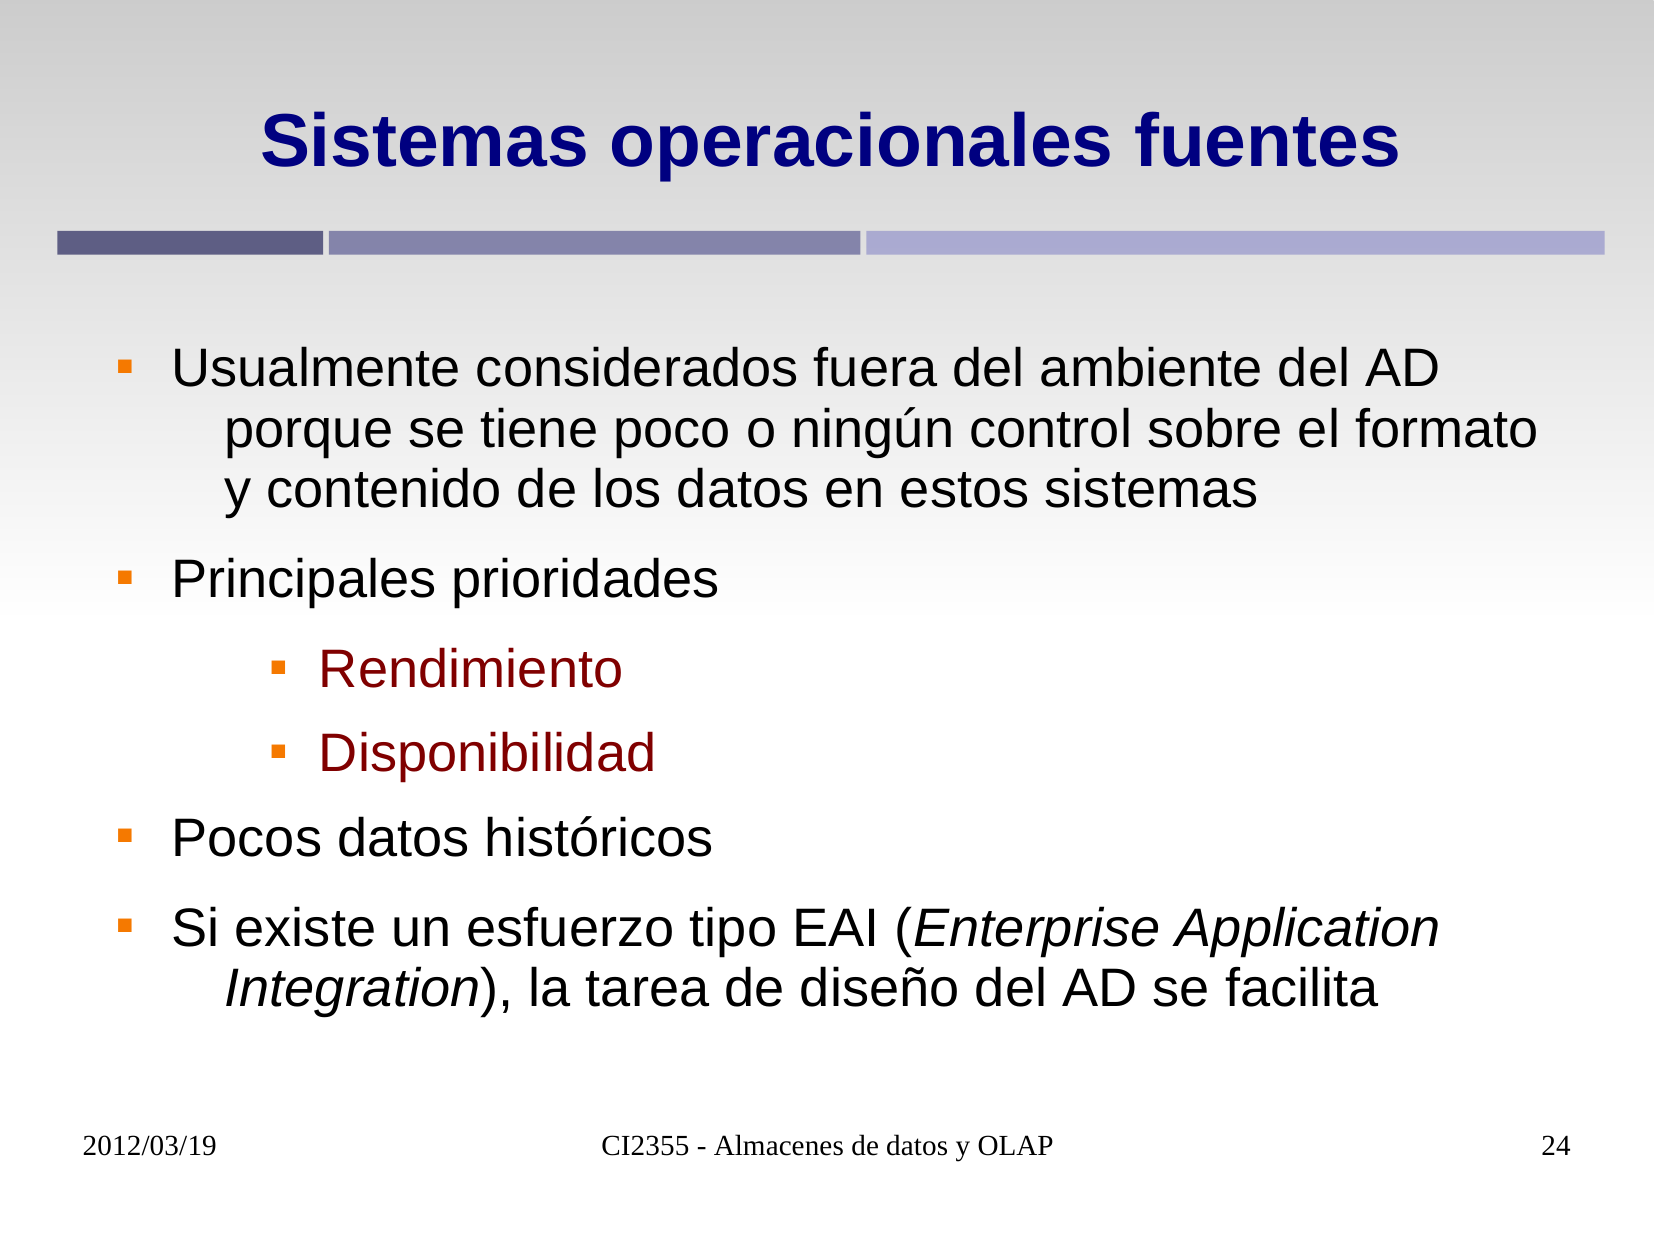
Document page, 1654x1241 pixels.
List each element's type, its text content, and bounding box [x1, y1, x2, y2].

title Sistemas operacionales fuentes [86, 55, 1576, 226]
list Usualmente considerados fuera del ambiente del AD porque se tiene poco o ningún control sobre el formato y contenido de los datos en estos sistemas Principales prioridades Rendimiento Disponibilidad Pocos datos históricos Si existe un esfuerzo tipo EAI (Enterprise Application Integration), la tarea de diseño del AD se facilita [82, 337, 1571, 1109]
